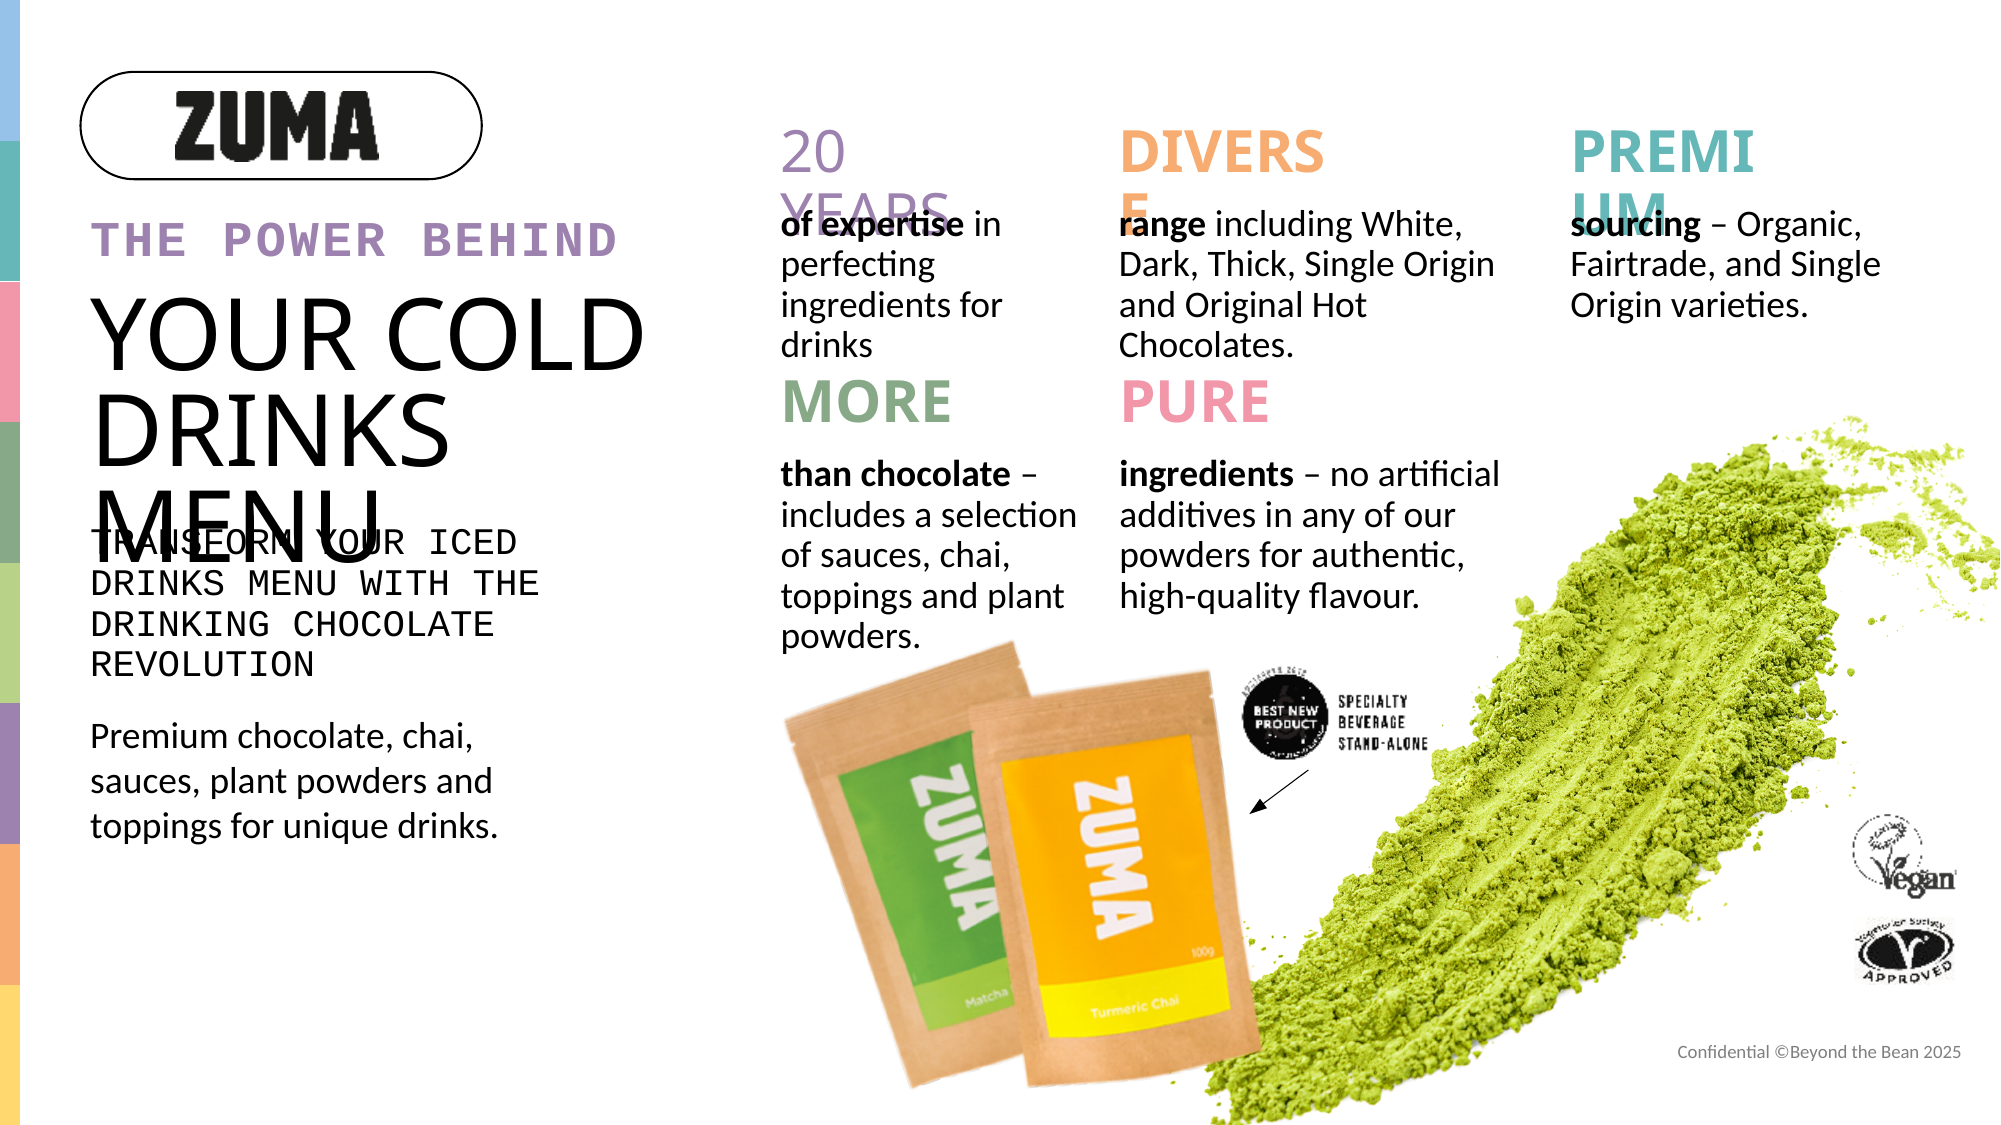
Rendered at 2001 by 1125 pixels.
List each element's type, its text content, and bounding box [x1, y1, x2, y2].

text_box 20 years [780, 122, 1005, 199]
text_box ingredients – no artificial additives in any of our powders for authentic, high-quality flavour. [1119, 454, 1524, 645]
text_box than chocolate – includes a selection of sauces, chai, toppings and plant powders. [780, 454, 1096, 613]
text_box range including White, Dark, Thick, Single Origin and Original Hot Chocolates. [1118, 203, 1500, 340]
text_box More [780, 372, 1005, 449]
picture [1163, 341, 1173, 355]
text_box THE POWER BEHIND [90, 213, 679, 268]
text_box transform your iced drinks menu with the drinking chocolate revolution [90, 522, 593, 691]
picture [175, 91, 379, 162]
text_box [80, 71, 482, 180]
text_box Pure [1119, 372, 1344, 449]
picture [1227, 349, 1234, 355]
text_box Premium chocolate, chai, sauces, plant powders and toppings for unique drinks. [90, 703, 533, 910]
text_box Premium [1570, 122, 1795, 199]
text_box Your Cold Drinks Menu [90, 198, 686, 455]
text_box [0, 0, 20, 281]
picture [746, 196, 2000, 1125]
text_box [0, 282, 20, 1125]
text_box sourcing – Organic, Fairtrade, and Single Origin varieties. [1570, 203, 1930, 322]
picture [1256, 341, 1265, 346]
text_box Confidential ©Beyond the Bean 2025 [1662, 1031, 2000, 1070]
picture [1198, 341, 1208, 355]
text_box of expertise in perfecting ingredients for drinks [780, 203, 1096, 322]
text_box Diverse [1118, 122, 1343, 199]
